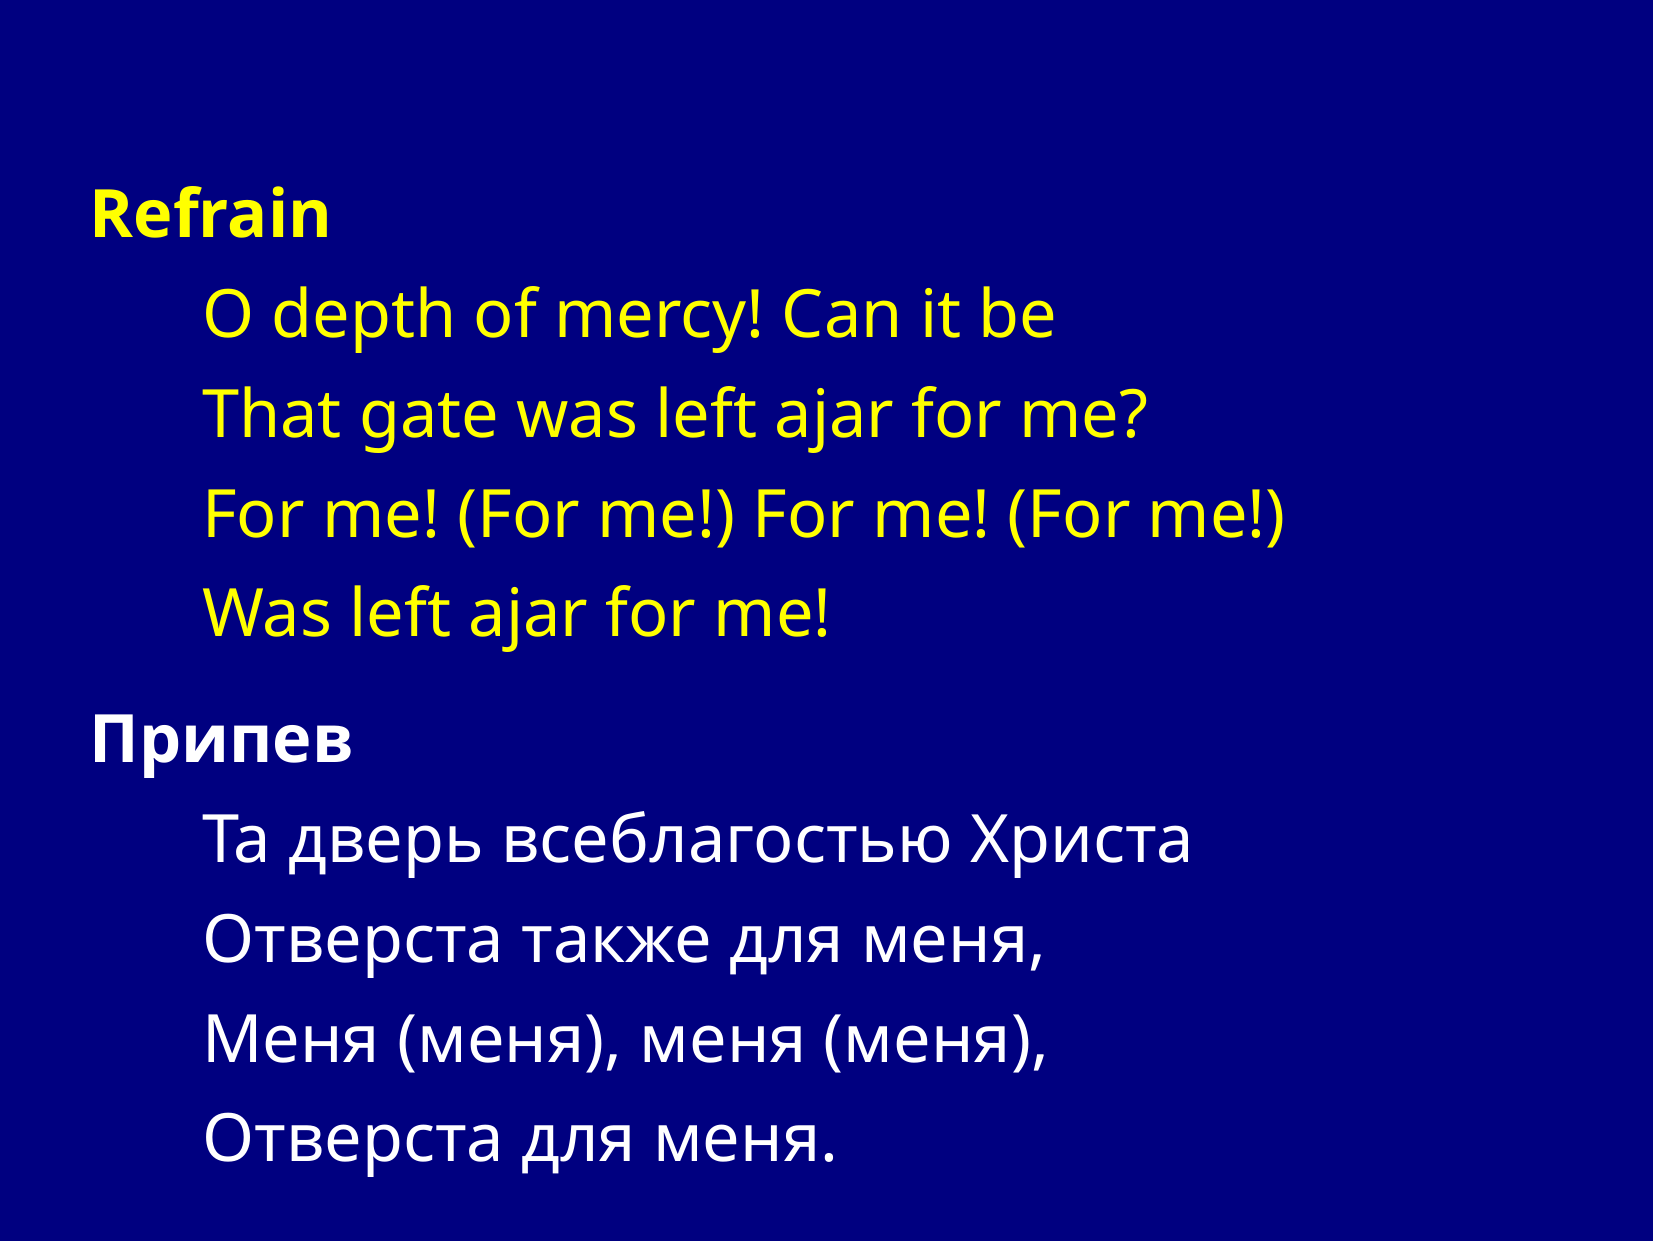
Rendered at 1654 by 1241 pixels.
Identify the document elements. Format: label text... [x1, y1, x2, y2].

text_box Припев Та дверь всеблагостью Христа Отверста также для меня, Меня (меня), меня (меня), Отверста для меня. [75, 675, 1576, 1163]
text_box Refrain O depth of mercy! Can it be That gate was left ajar for me? For me! (For me!) For me! (For me!) Was left ajar for me! [75, 150, 1576, 638]
